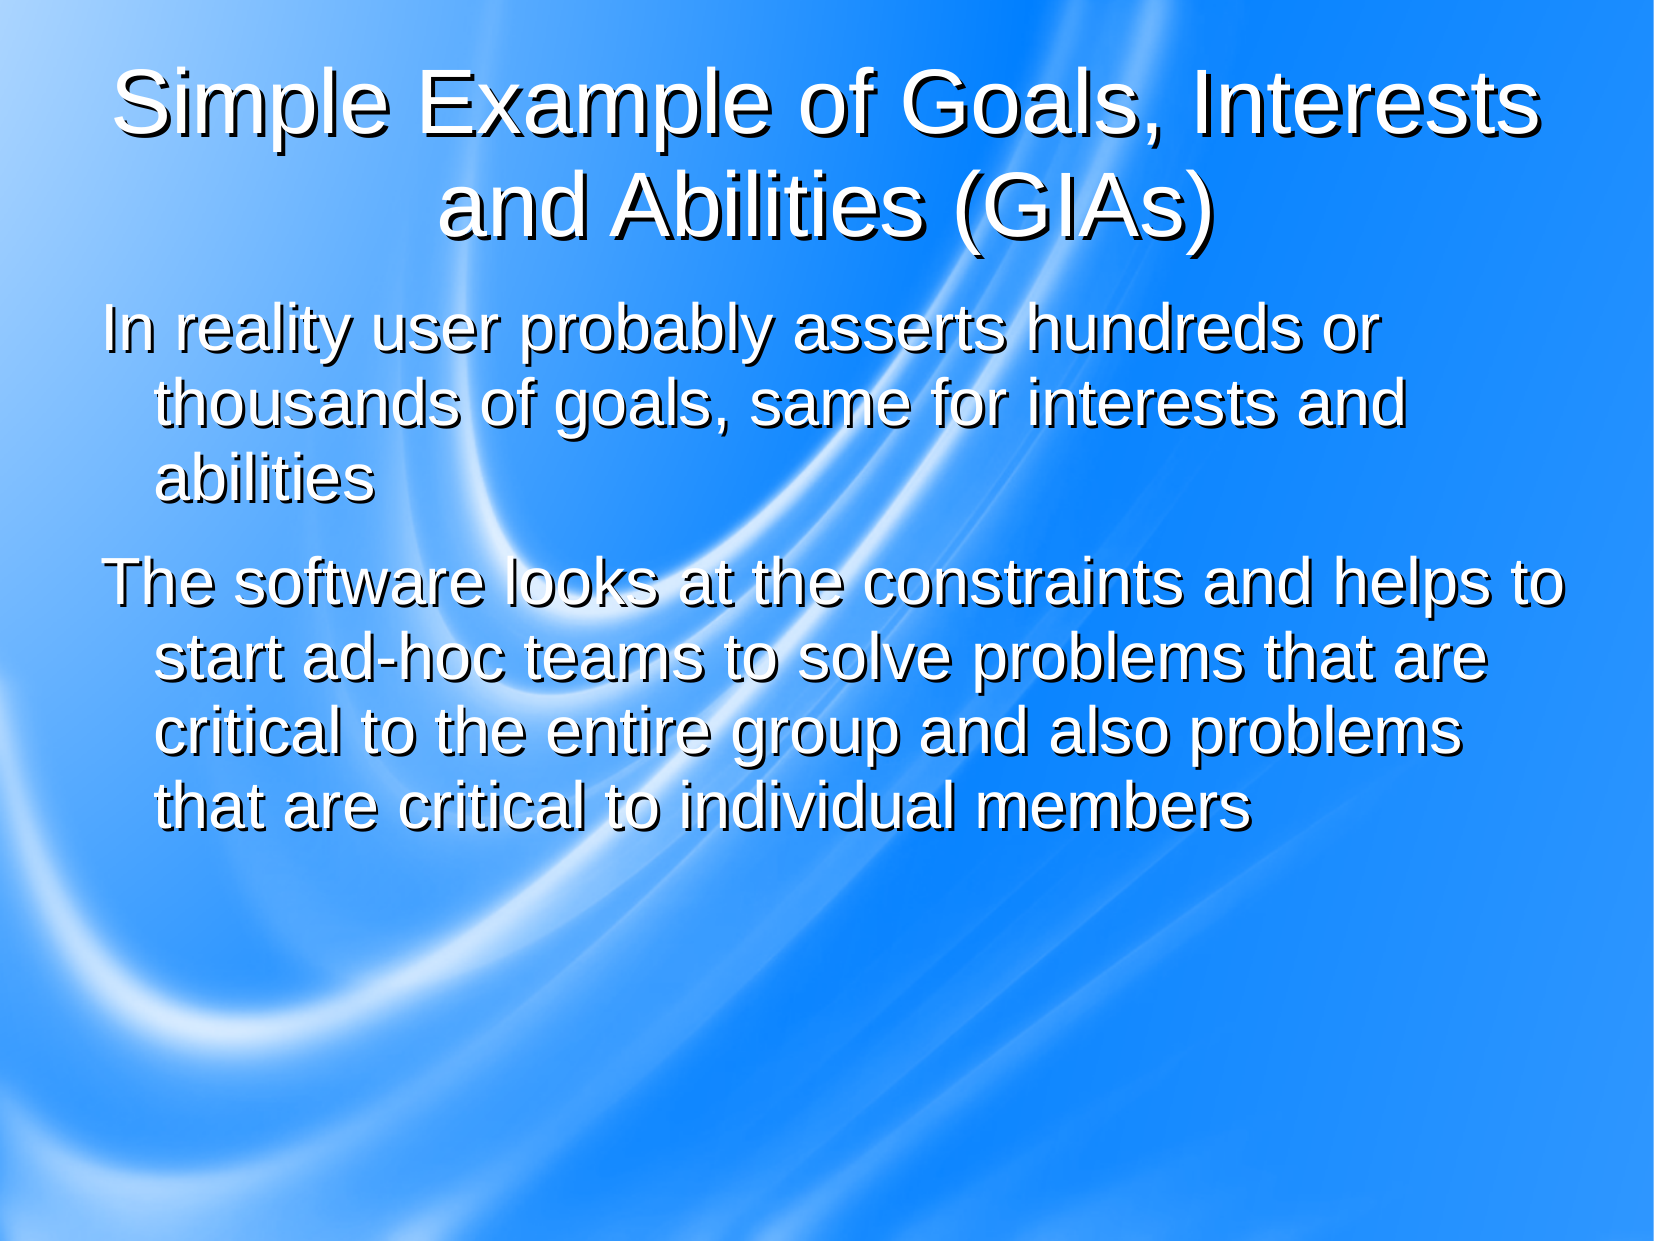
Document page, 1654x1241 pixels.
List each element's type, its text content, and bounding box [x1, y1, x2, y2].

list In reality user probably asserts hundreds or thousands of goals, same for interests and abilities The software looks at the constraints and helps to start ad-hoc teams to solve problems that are critical to the entire group and also problems that are critical to individual members [82, 290, 1571, 1109]
title Simple Example of Goals, Interests and Abilities (GIAs) [82, 39, 1571, 267]
picture [0, 0, 1654, 1241]
